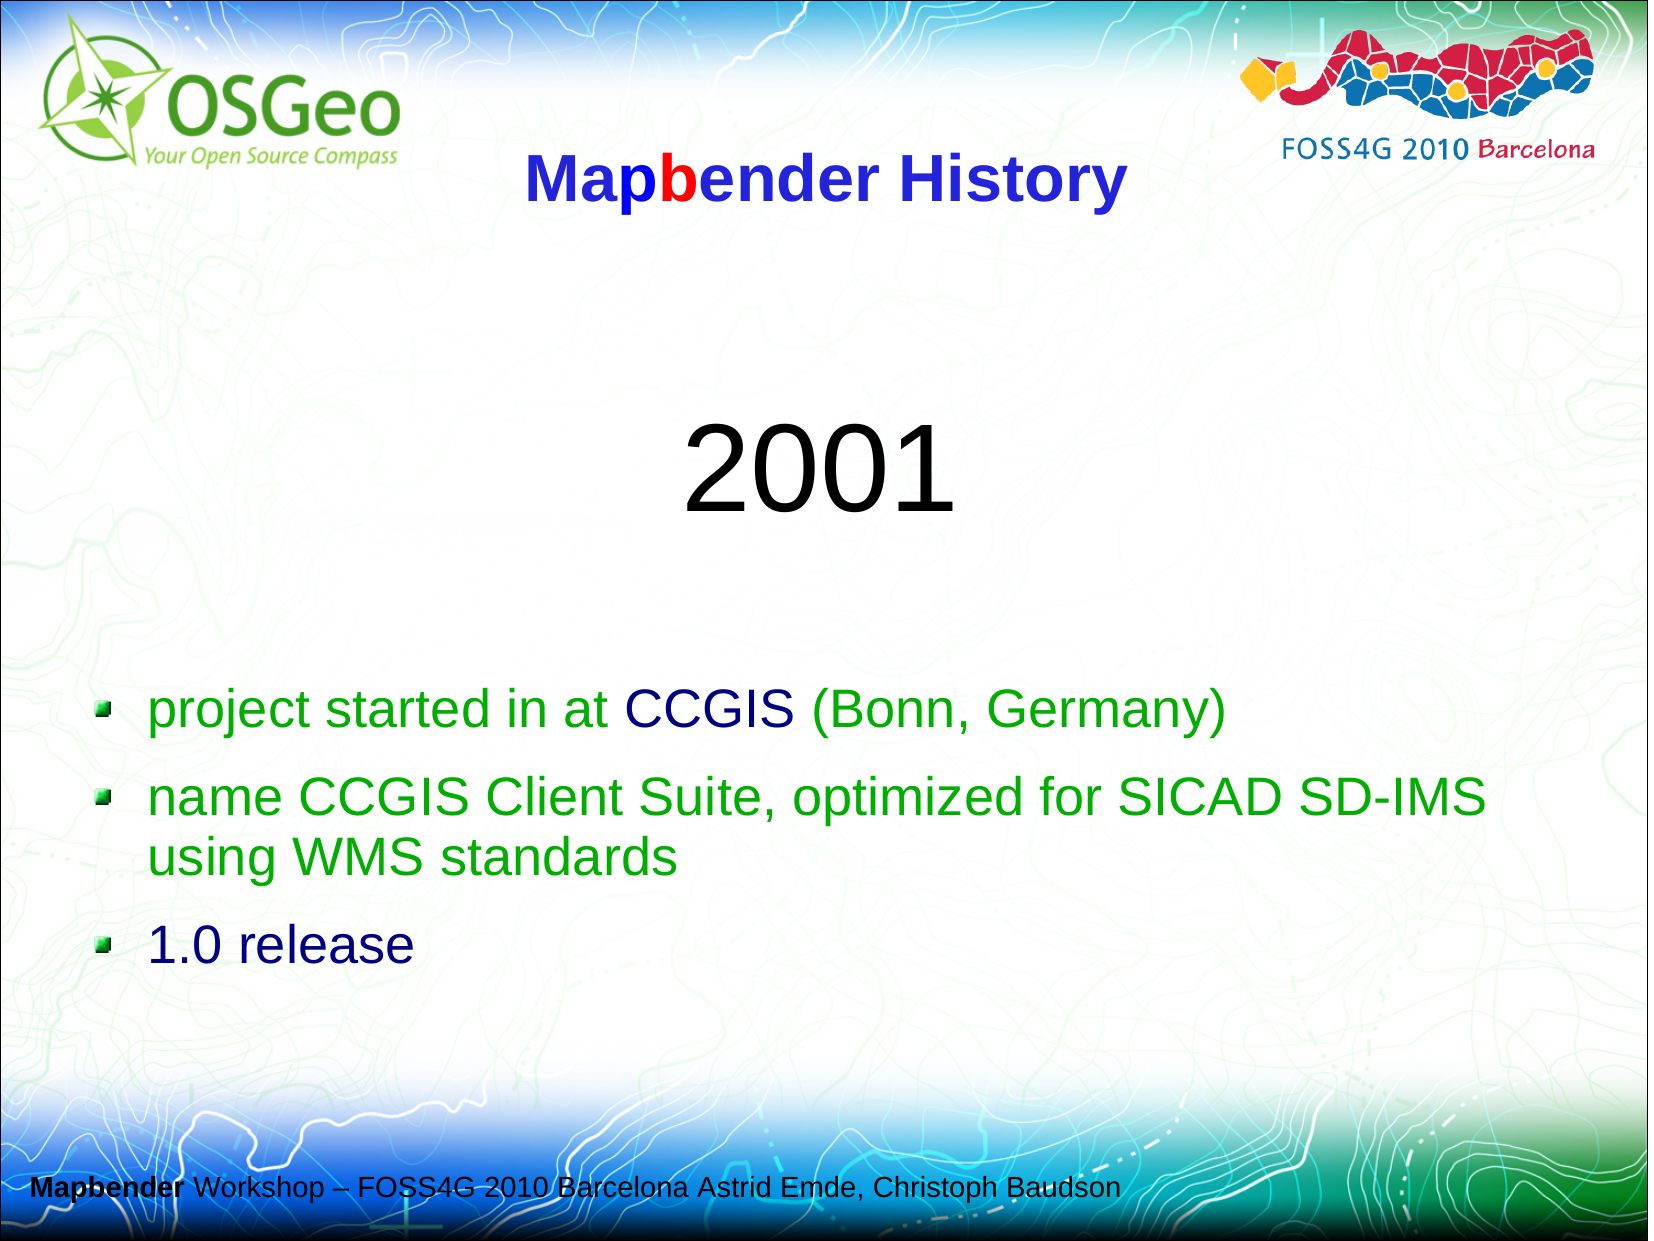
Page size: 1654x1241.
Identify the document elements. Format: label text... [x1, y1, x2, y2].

text_box 2001 [666, 391, 975, 562]
list project started in at CCGIS (Bonn, Germany) name CCGIS Client Suite, optimized for SICAD SD-IMS using WMS standards 1.0 release [76, 590, 1565, 1099]
picture [1, 1, 1647, 1240]
title Mapbender History [82, 90, 1571, 266]
